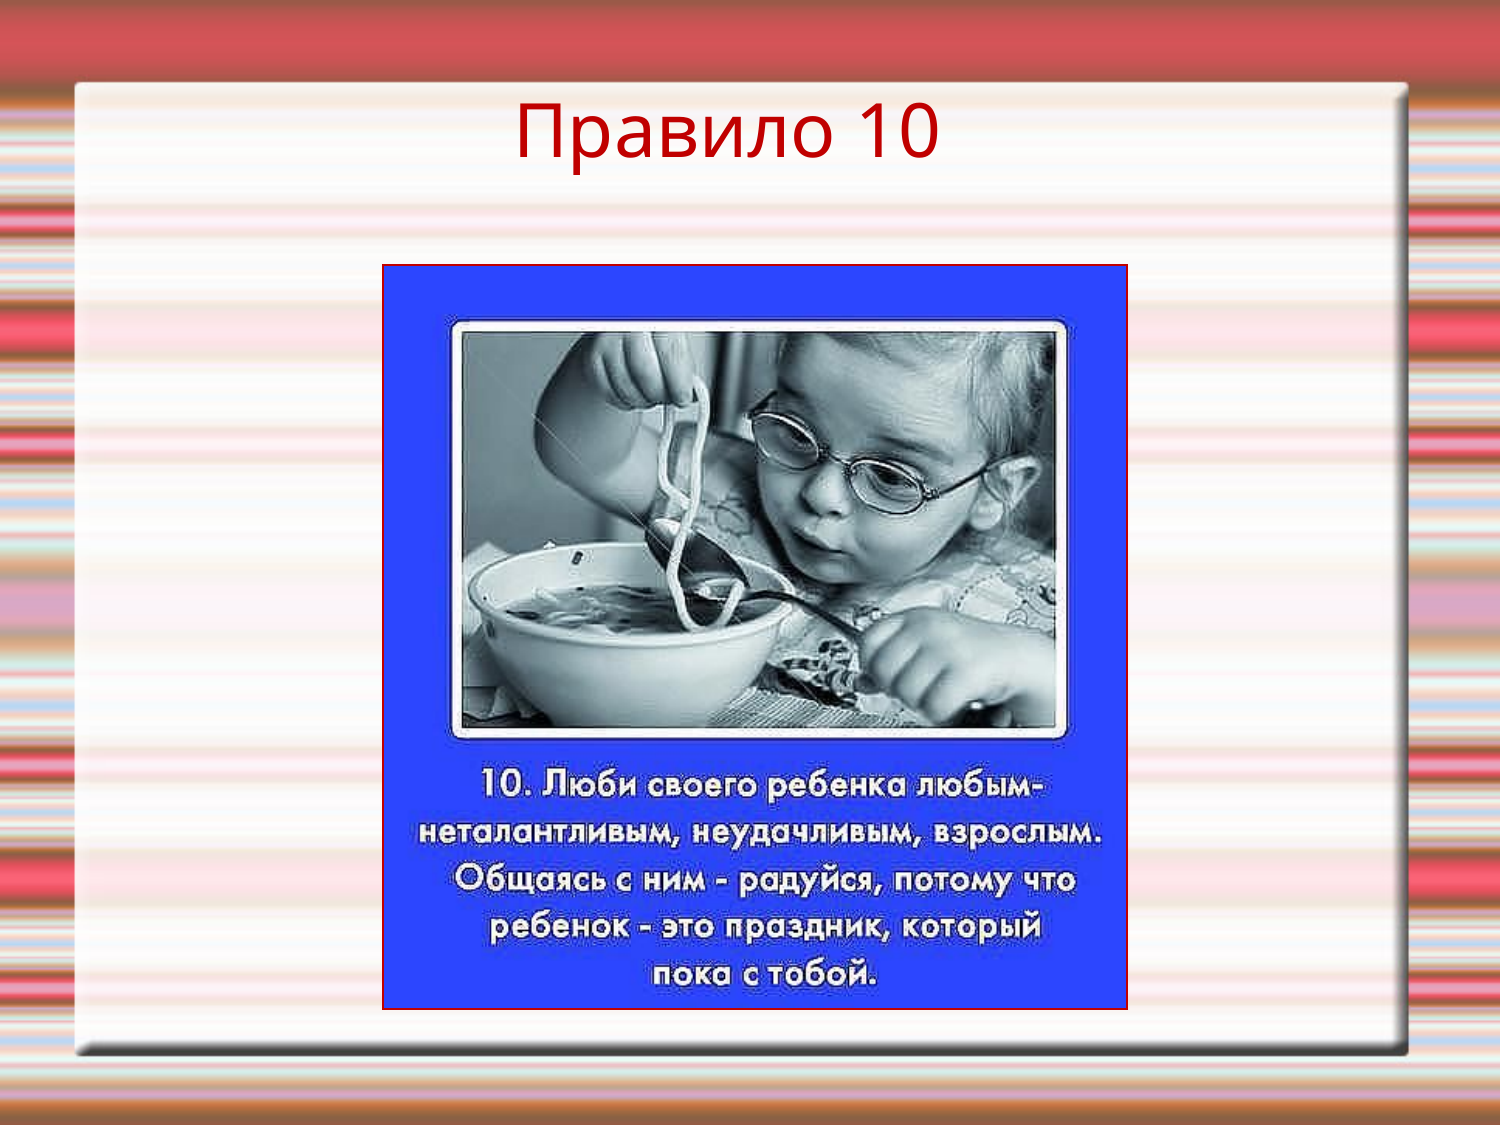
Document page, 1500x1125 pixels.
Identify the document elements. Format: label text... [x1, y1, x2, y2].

title Правило 10 [50, 75, 1475, 213]
picture [0, 0, 1500, 1125]
